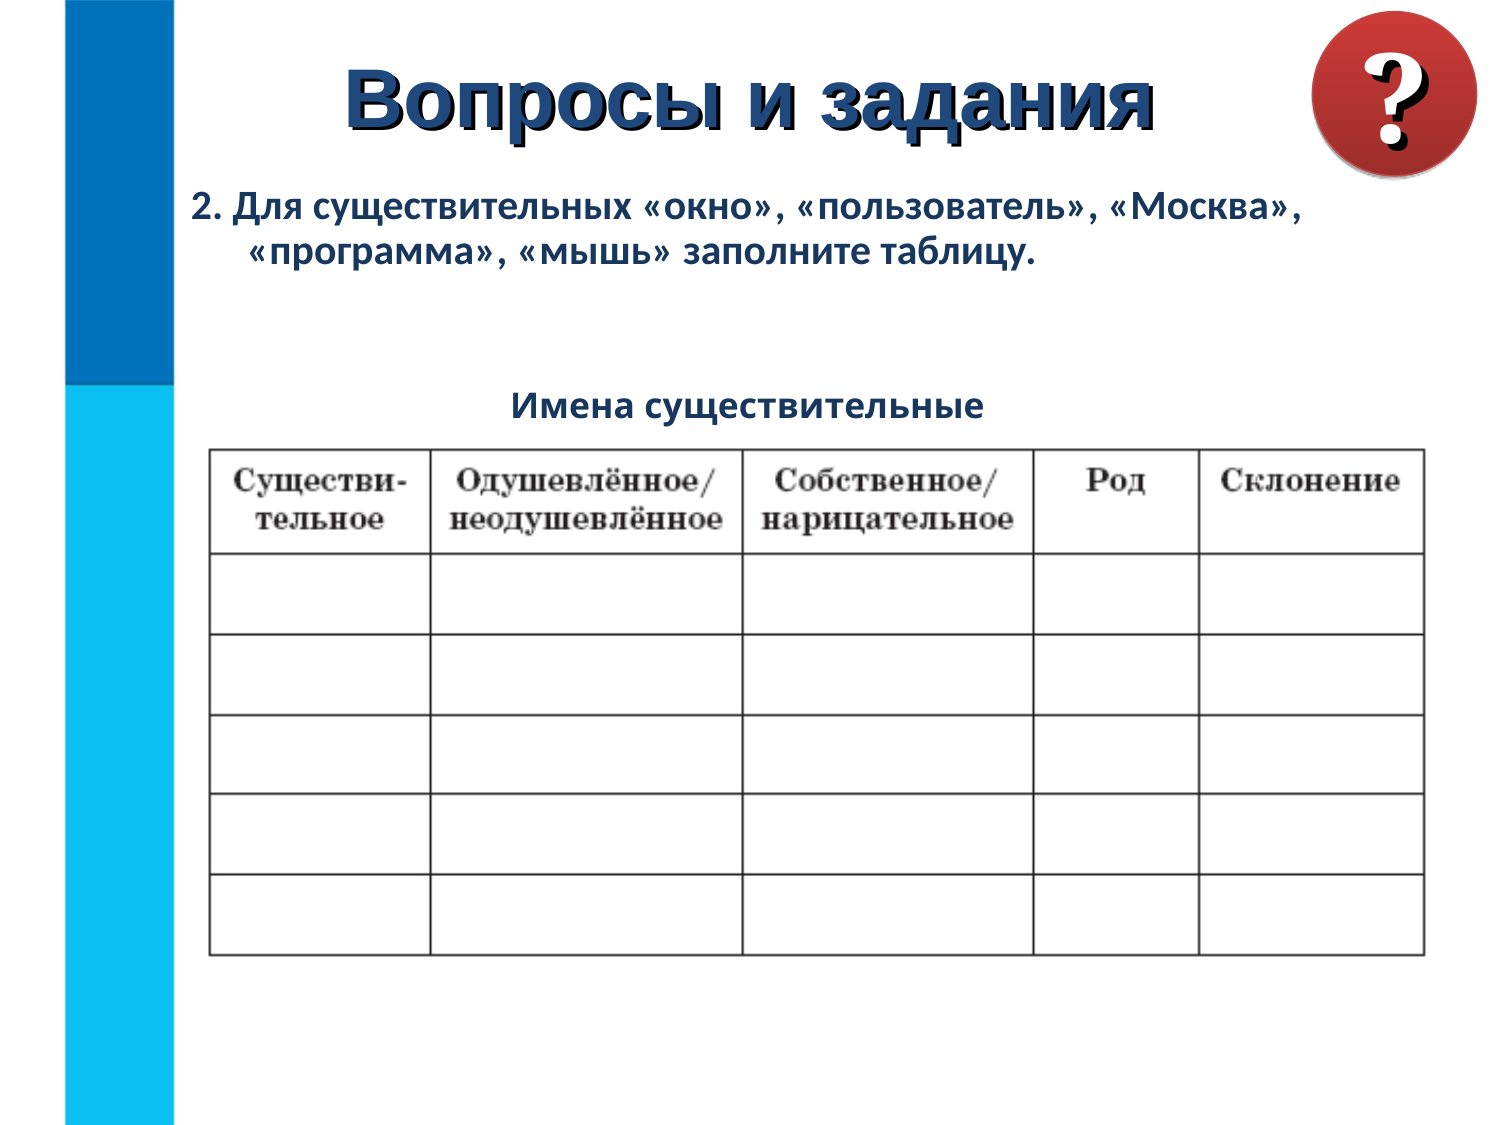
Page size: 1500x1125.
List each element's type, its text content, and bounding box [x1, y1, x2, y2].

text_box Имена существительные [495, 374, 1000, 433]
list 2. Для существительных «окно», «пользователь», «Москва», «программа», «мышь» заполните таблицу. [175, 175, 1425, 371]
title Вопросы и задания [75, 0, 1426, 188]
text_box ? [1312, 11, 1477, 176]
picture [0, 0, 1500, 1125]
